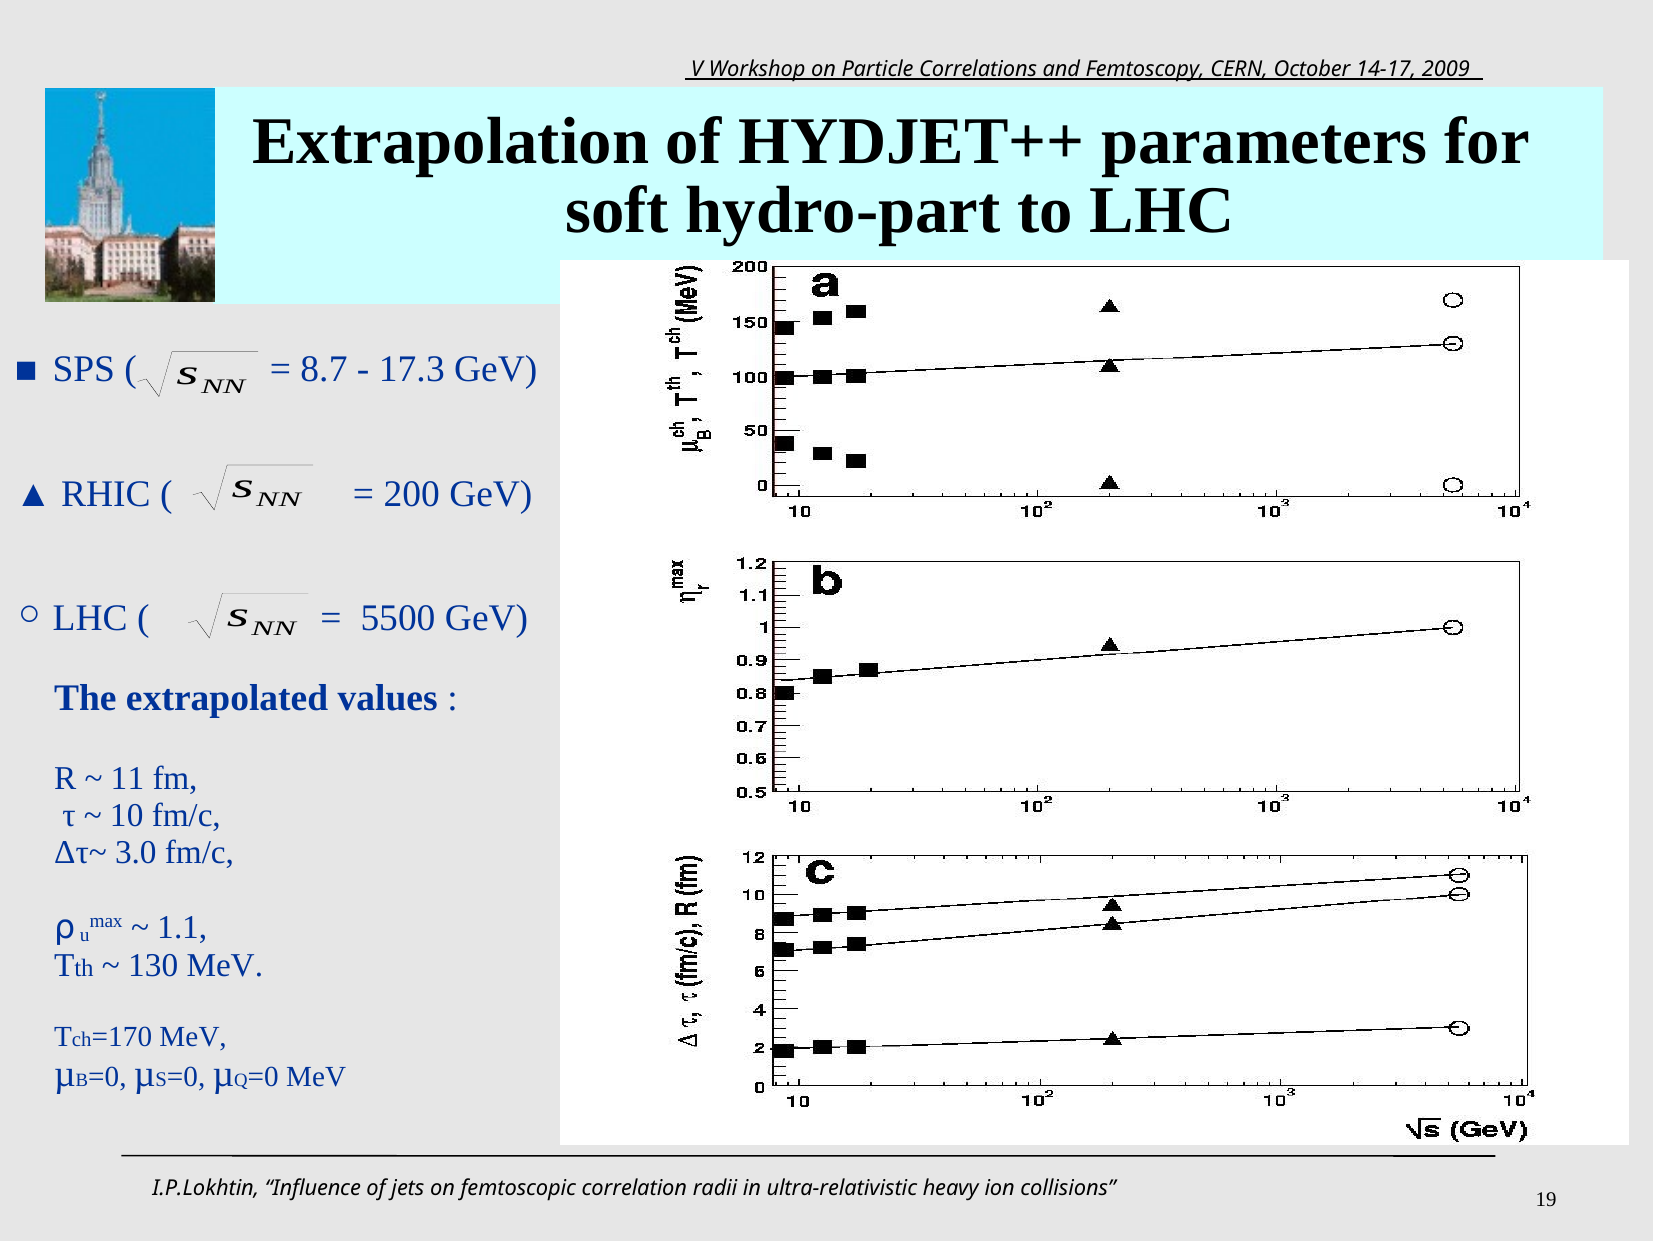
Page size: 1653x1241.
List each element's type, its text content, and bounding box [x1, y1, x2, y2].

picture [560, 260, 1629, 1145]
text_box Extrapolation of HYDJET++ parameters for soft hydro-part to LHC [177, 88, 1625, 266]
text_box SPS ( = 8.7 - 17.3 GeV) ▲ RHIC ( = 200 GeV)‏ LHC ( = 5500 GeV)‏ [0, 340, 620, 688]
text_box The extrapolated values : R ~ 11 fm, τ ~ 10 fm/c, Δτ~ 3.0 fm/c, ρ umax ~ 1.1, Tth ~ 130 MeV. Tch=170 MeV, µB=0, µS=0, µQ=0 MeV [39, 669, 473, 1135]
picture [45, 90, 215, 302]
